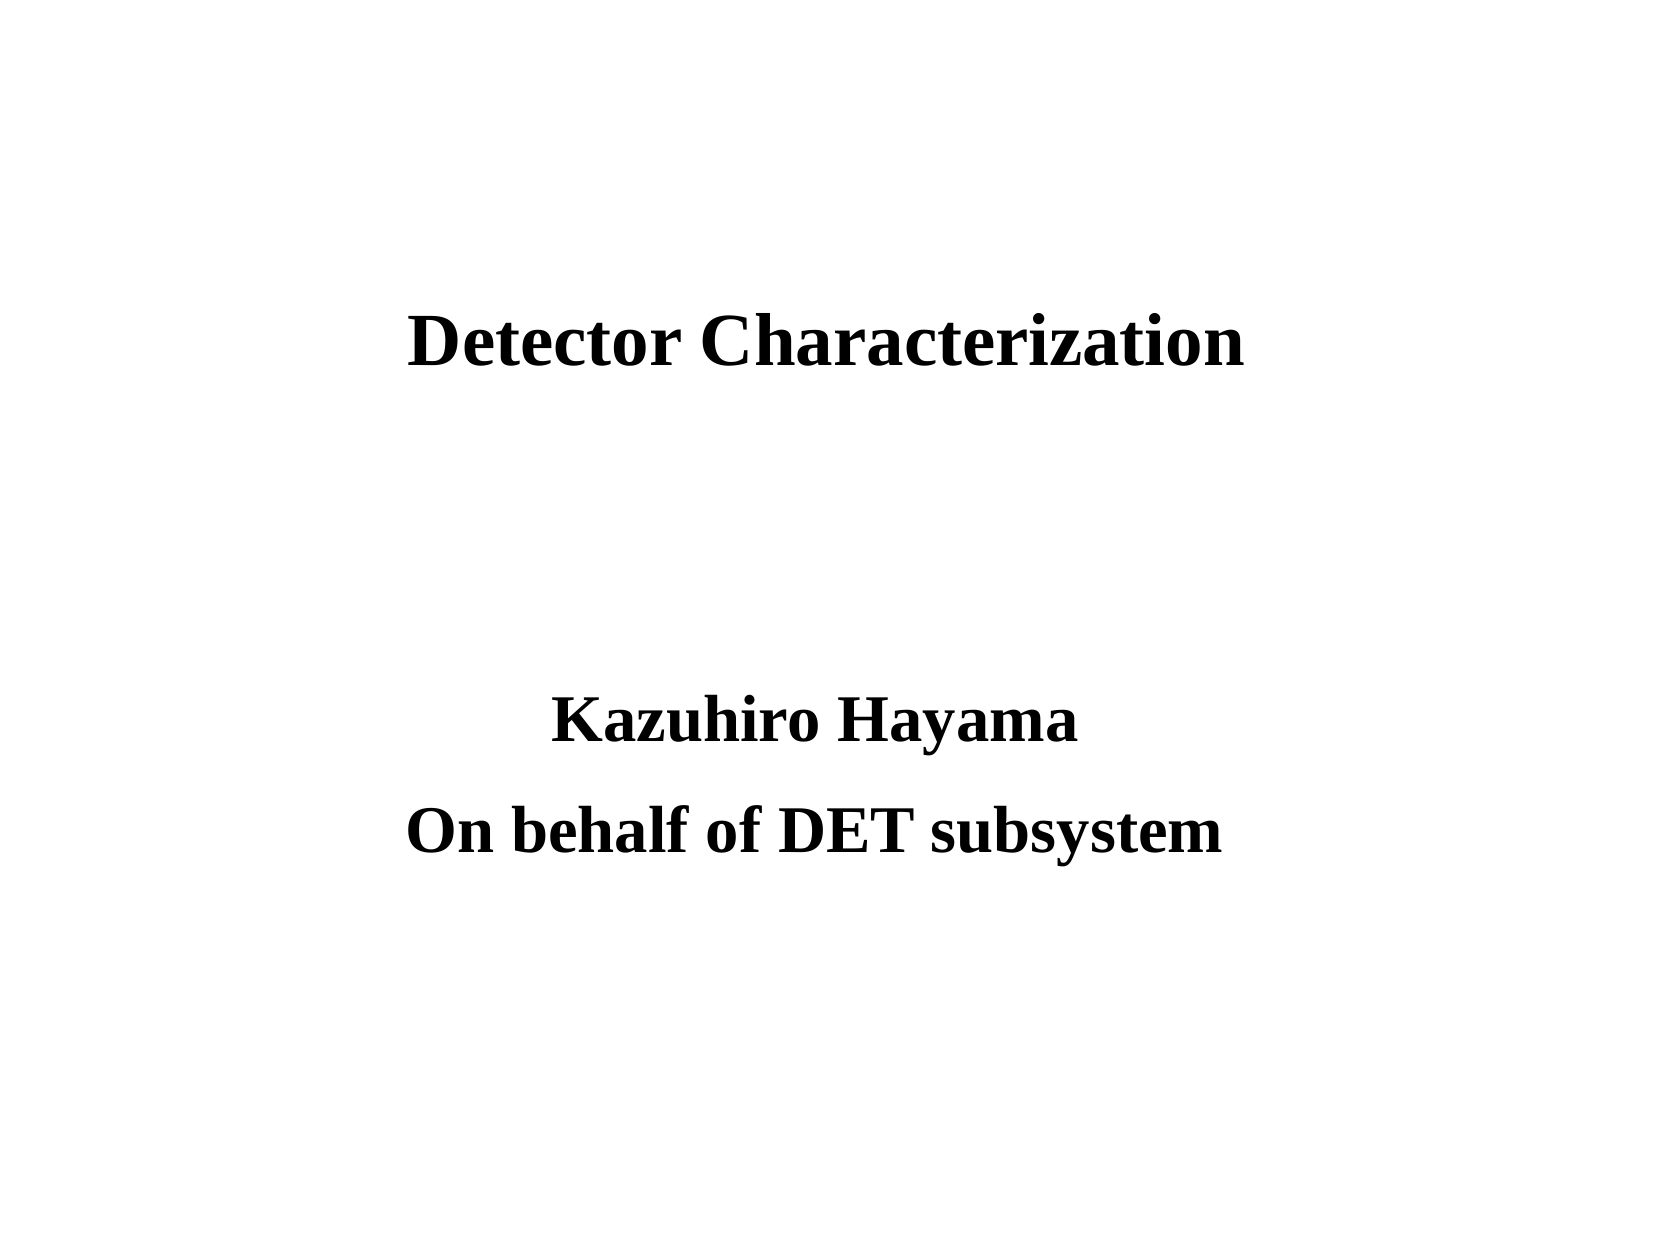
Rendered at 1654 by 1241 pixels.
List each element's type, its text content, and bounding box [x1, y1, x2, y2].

text_box Kazuhiro Hayama On behalf of DET subsystem [330, 637, 1300, 853]
title Detector Characterization [82, 236, 1571, 444]
